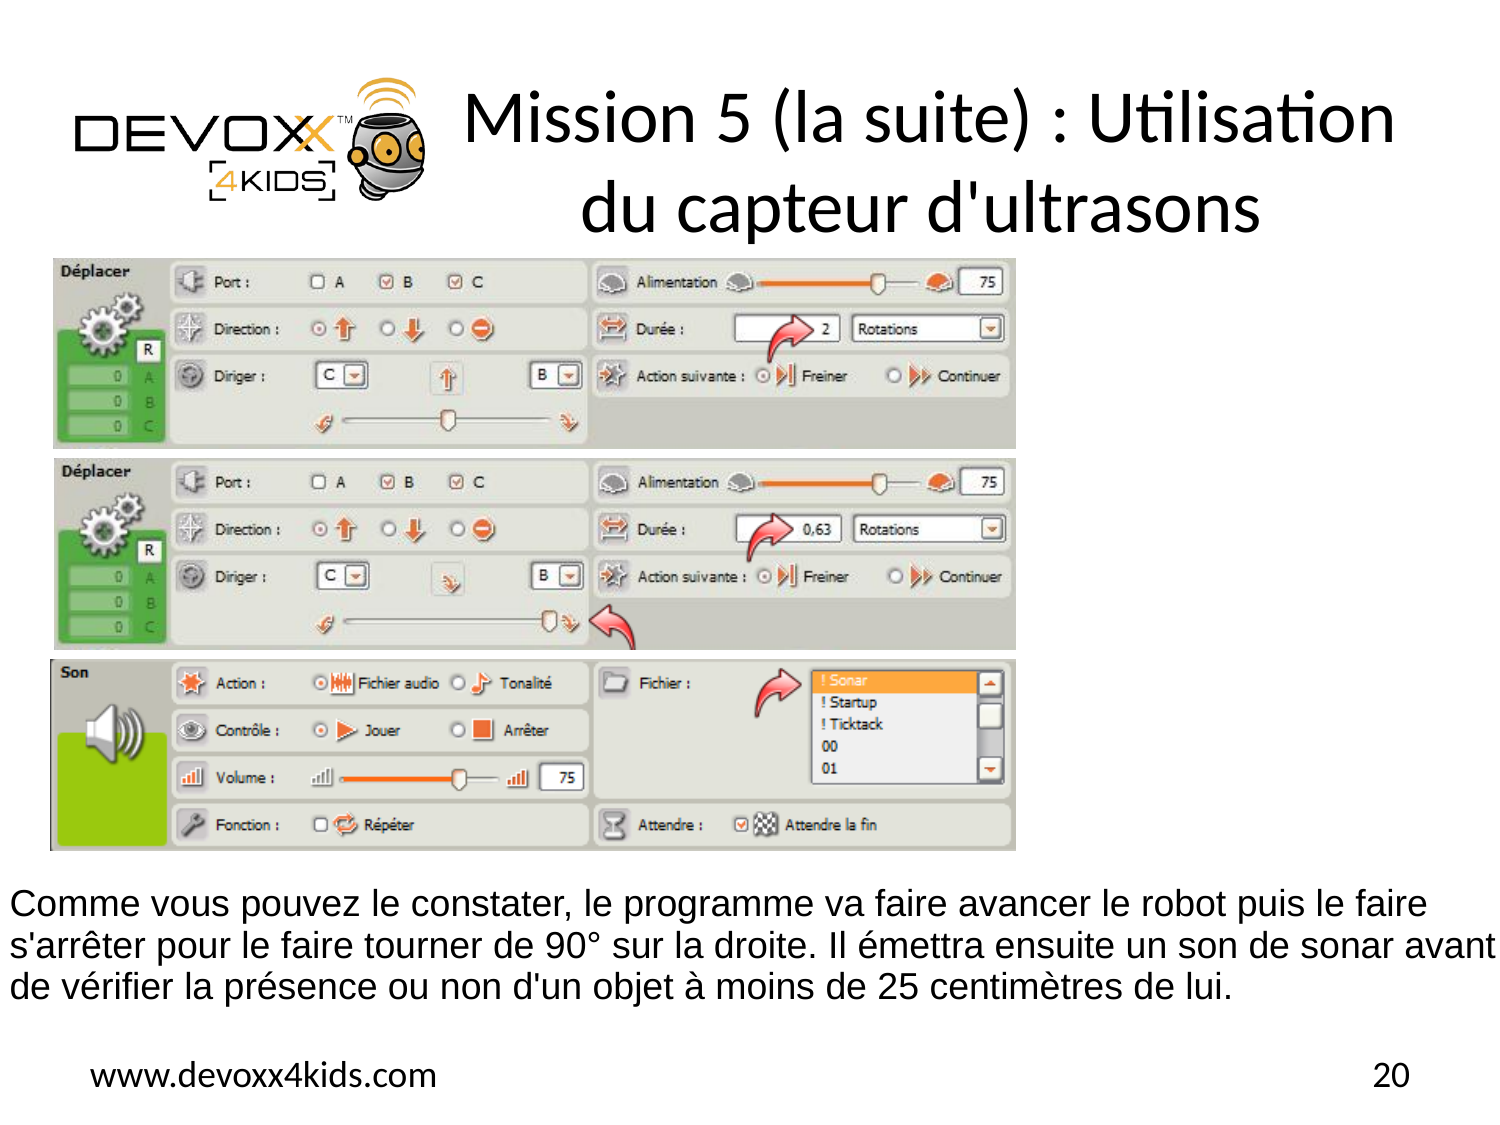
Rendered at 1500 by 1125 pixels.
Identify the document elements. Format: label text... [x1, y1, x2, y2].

text_box Comme vous pouvez le constater, le programme va faire avancer le robot puis le faire s'arrêter pour le faire tourner de 90° sur la droite. Il émettra ensuite un son de sonar avant de vérifier la présence ou non d'un objet à moins de 25 centimètres de lui. [0, 874, 1500, 1016]
text_box <numéro> [1074, 1042, 1425, 1103]
title Mission 5 (la suite) : Utilisation du capteur d'ultrasons [437, 60, 1423, 249]
picture [75, 77, 425, 201]
picture [50, 659, 1016, 851]
picture [54, 458, 1016, 650]
picture [53, 258, 1016, 449]
